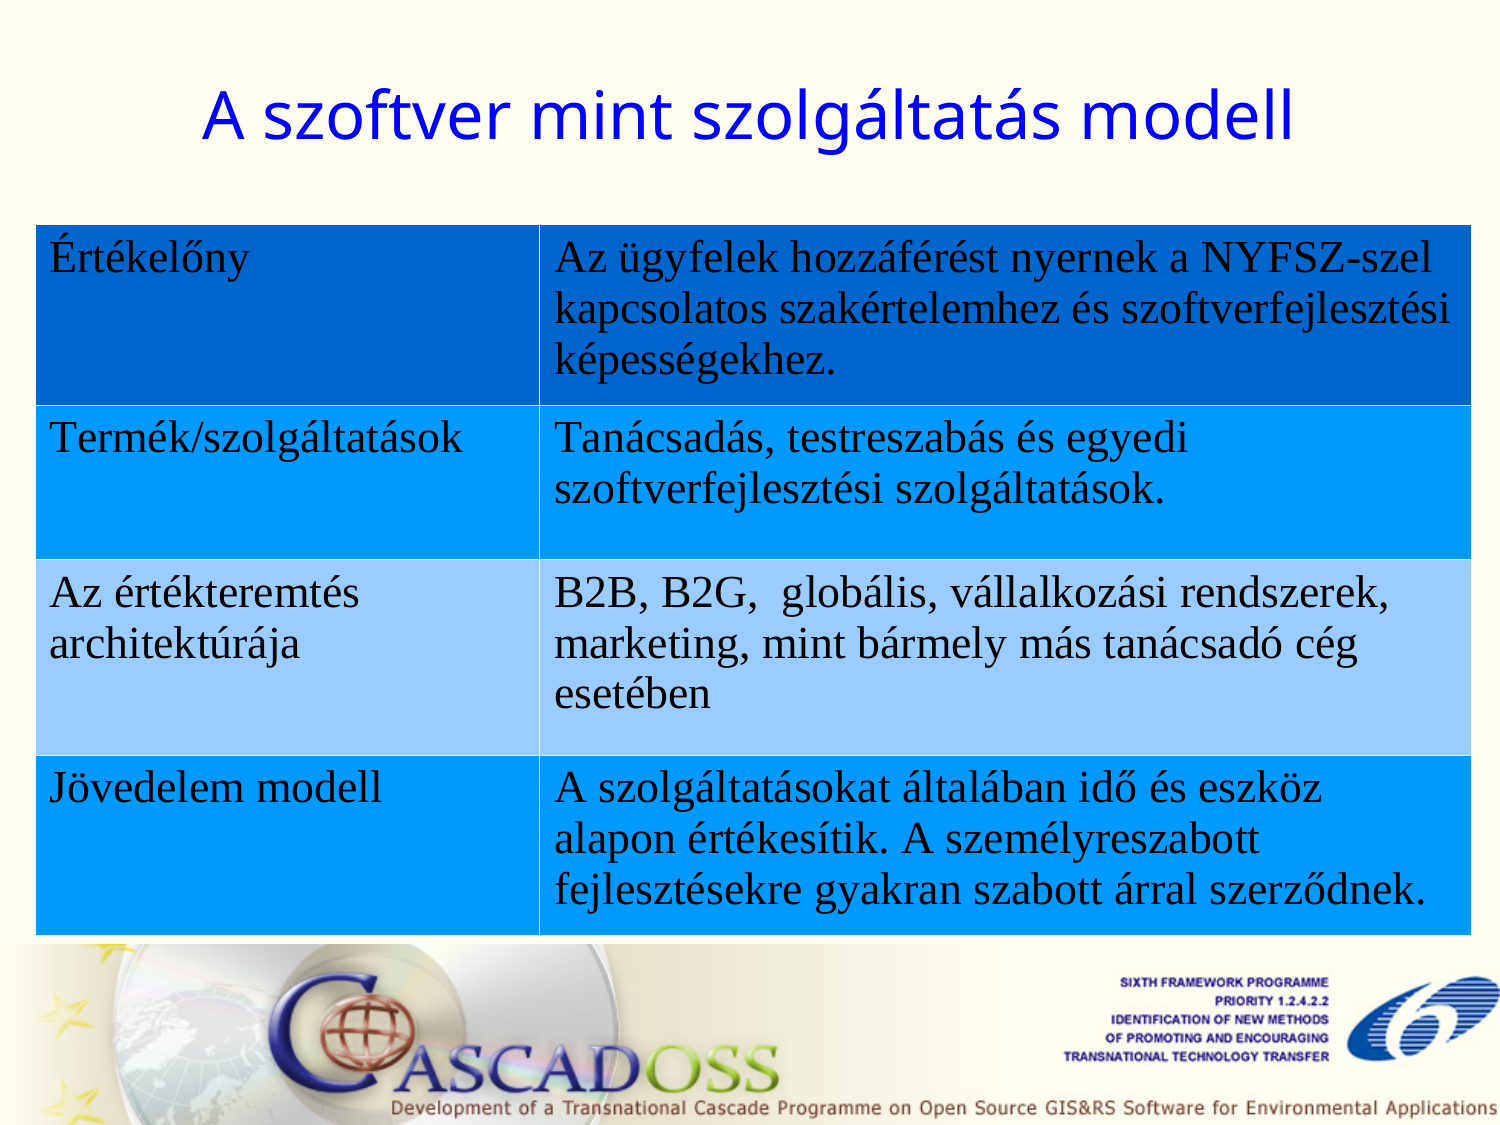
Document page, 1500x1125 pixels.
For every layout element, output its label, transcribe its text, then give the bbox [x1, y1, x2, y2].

picture [0, 944, 1500, 1125]
title A szoftver mint szolgáltatás modell [74, 13, 1425, 216]
picture [35, 224, 1471, 936]
